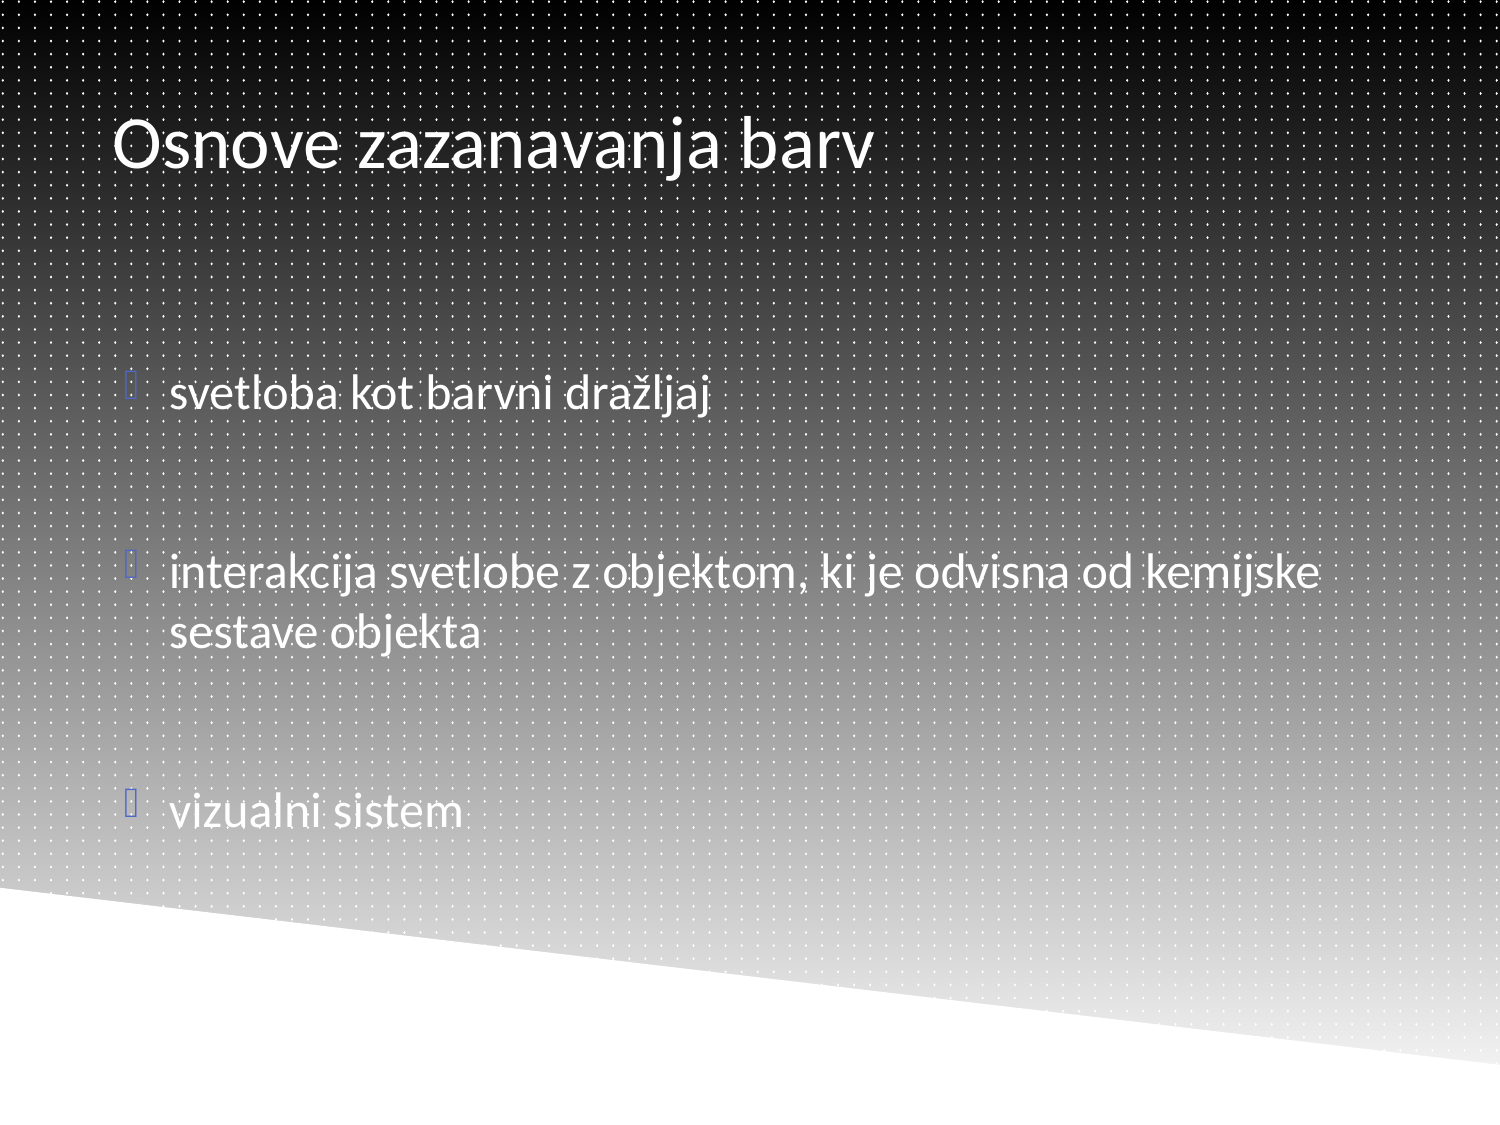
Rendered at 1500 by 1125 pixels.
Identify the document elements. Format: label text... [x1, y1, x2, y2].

title Osnove zazanavanja barv [112, 45, 1388, 233]
list svetloba kot barvni dražljaj interakcija svetlobe z objektom, ki je odvisna od kemijske sestave objekta vizualni sistem [112, 262, 1388, 875]
